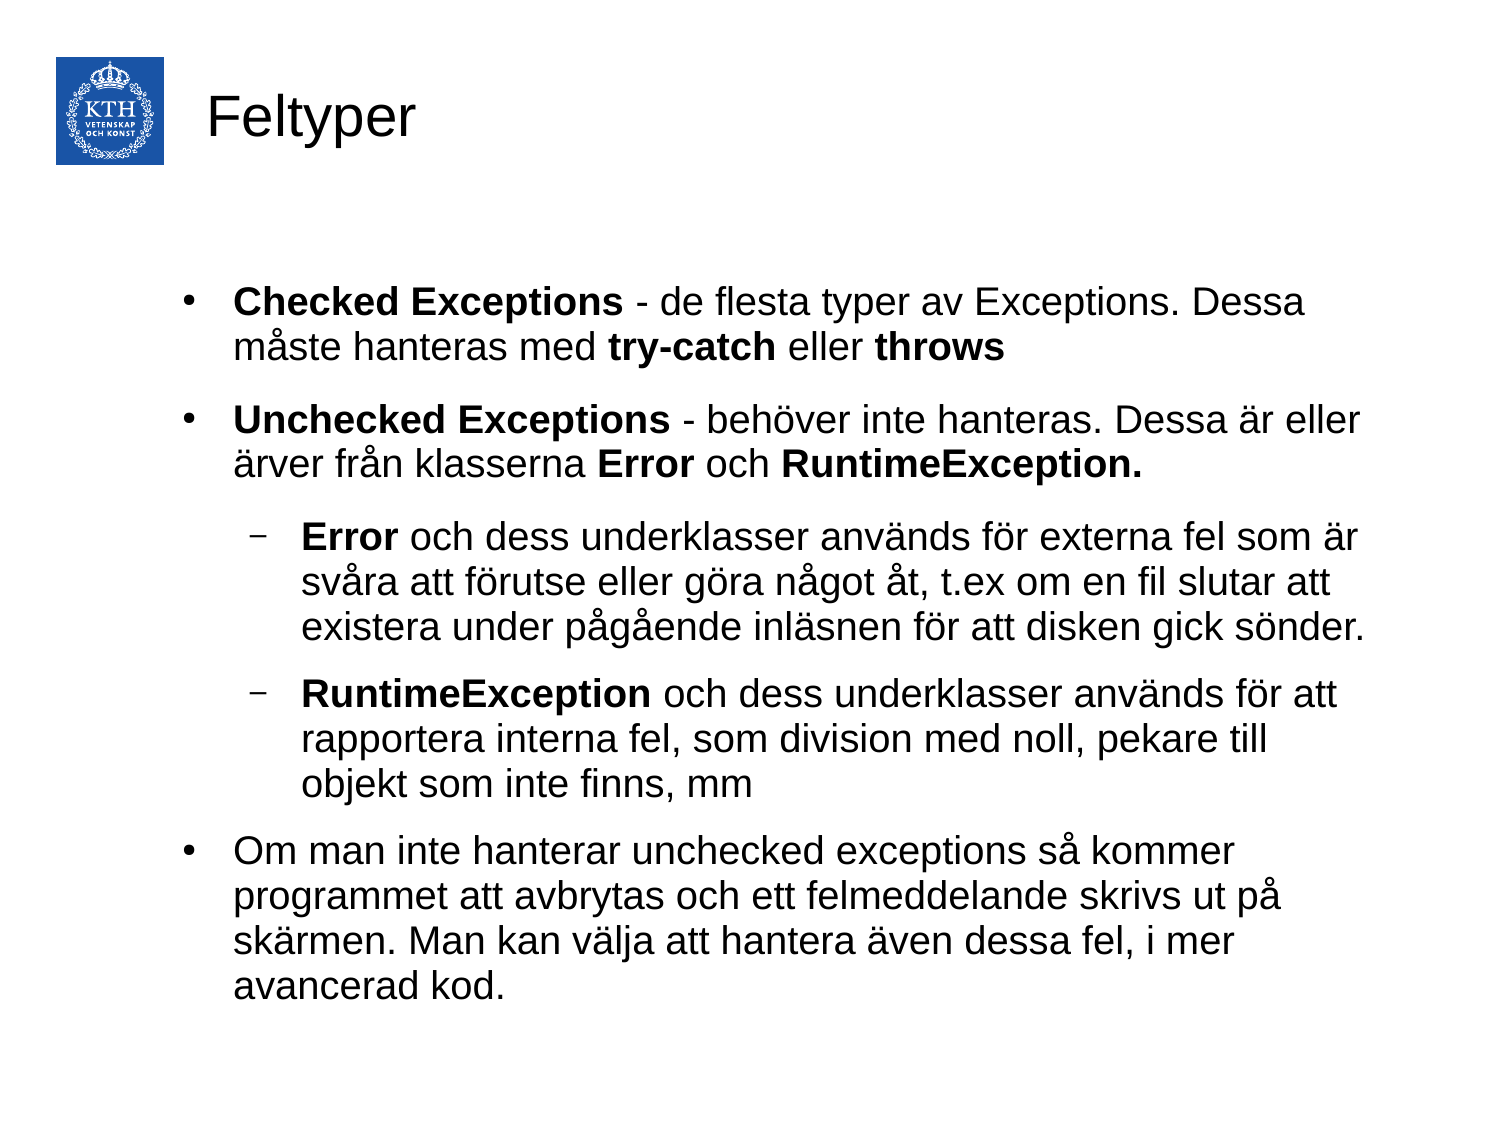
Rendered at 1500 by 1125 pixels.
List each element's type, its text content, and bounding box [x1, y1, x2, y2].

title Feltyper [206, 61, 1345, 171]
list Checked Exceptions - de flesta typer av Exceptions. Dessa måste hanteras med try-catch eller throws Unchecked Exceptions - behöver inte hanteras. Dessa är eller ärver från klasserna Error och RuntimeException. Error och dess underklasser används för externa fel som är svåra att förutse eller göra något åt, t.ex om en fil slutar att existera under pågående inläsnen för att disken gick sönder. RuntimeException och dess underklasser används för att rapportera interna fel, som division med noll, pekare till objekt som inte finns, mm Om man inte hanterar unchecked exceptions så kommer programmet att avbrytas och ett felmeddelande skrivs ut på skärmen. Man kan välja att hantera även dessa fel, i mer avancerad kod. [165, 278, 1381, 1021]
